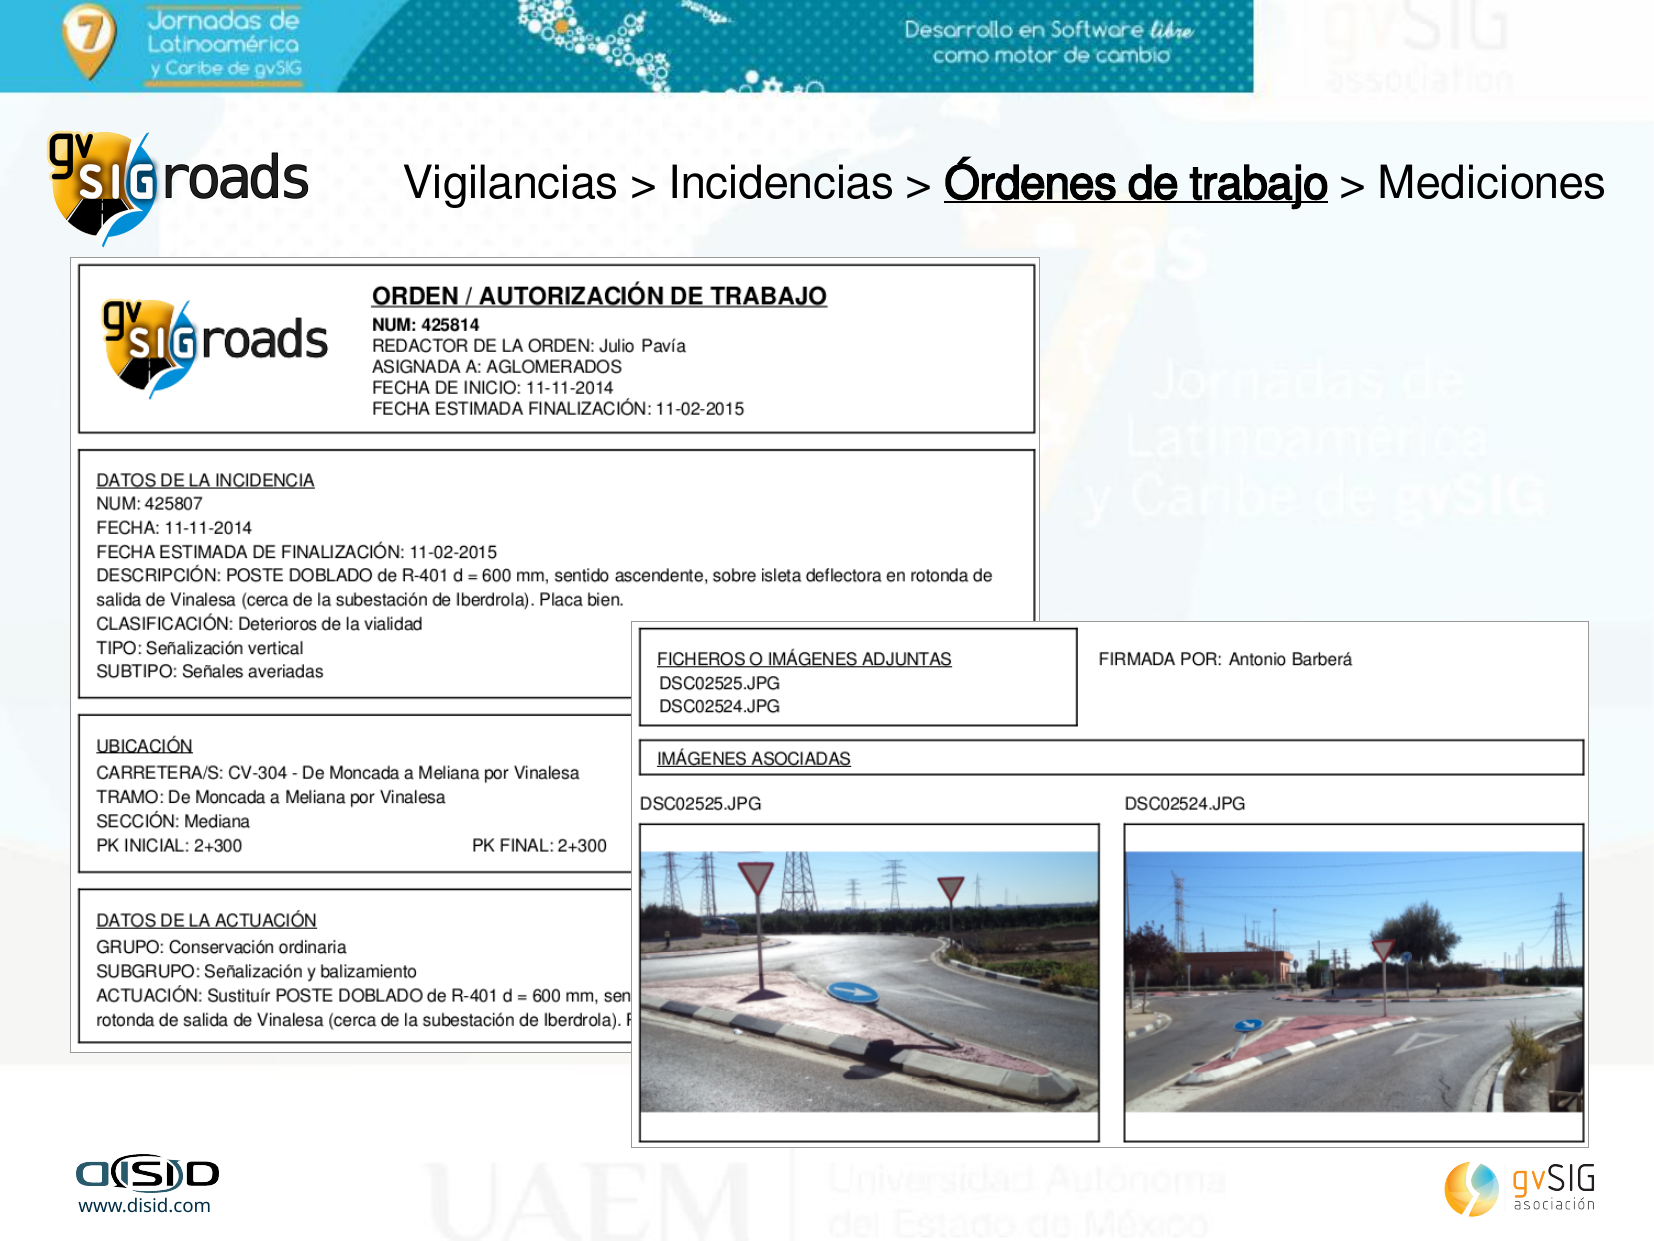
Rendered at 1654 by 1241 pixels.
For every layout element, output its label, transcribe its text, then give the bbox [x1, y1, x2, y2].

picture [0, 0, 1654, 1241]
title Vigilancias > Incidencias > Órdenes de trabajo > Mediciones [314, 131, 1607, 234]
